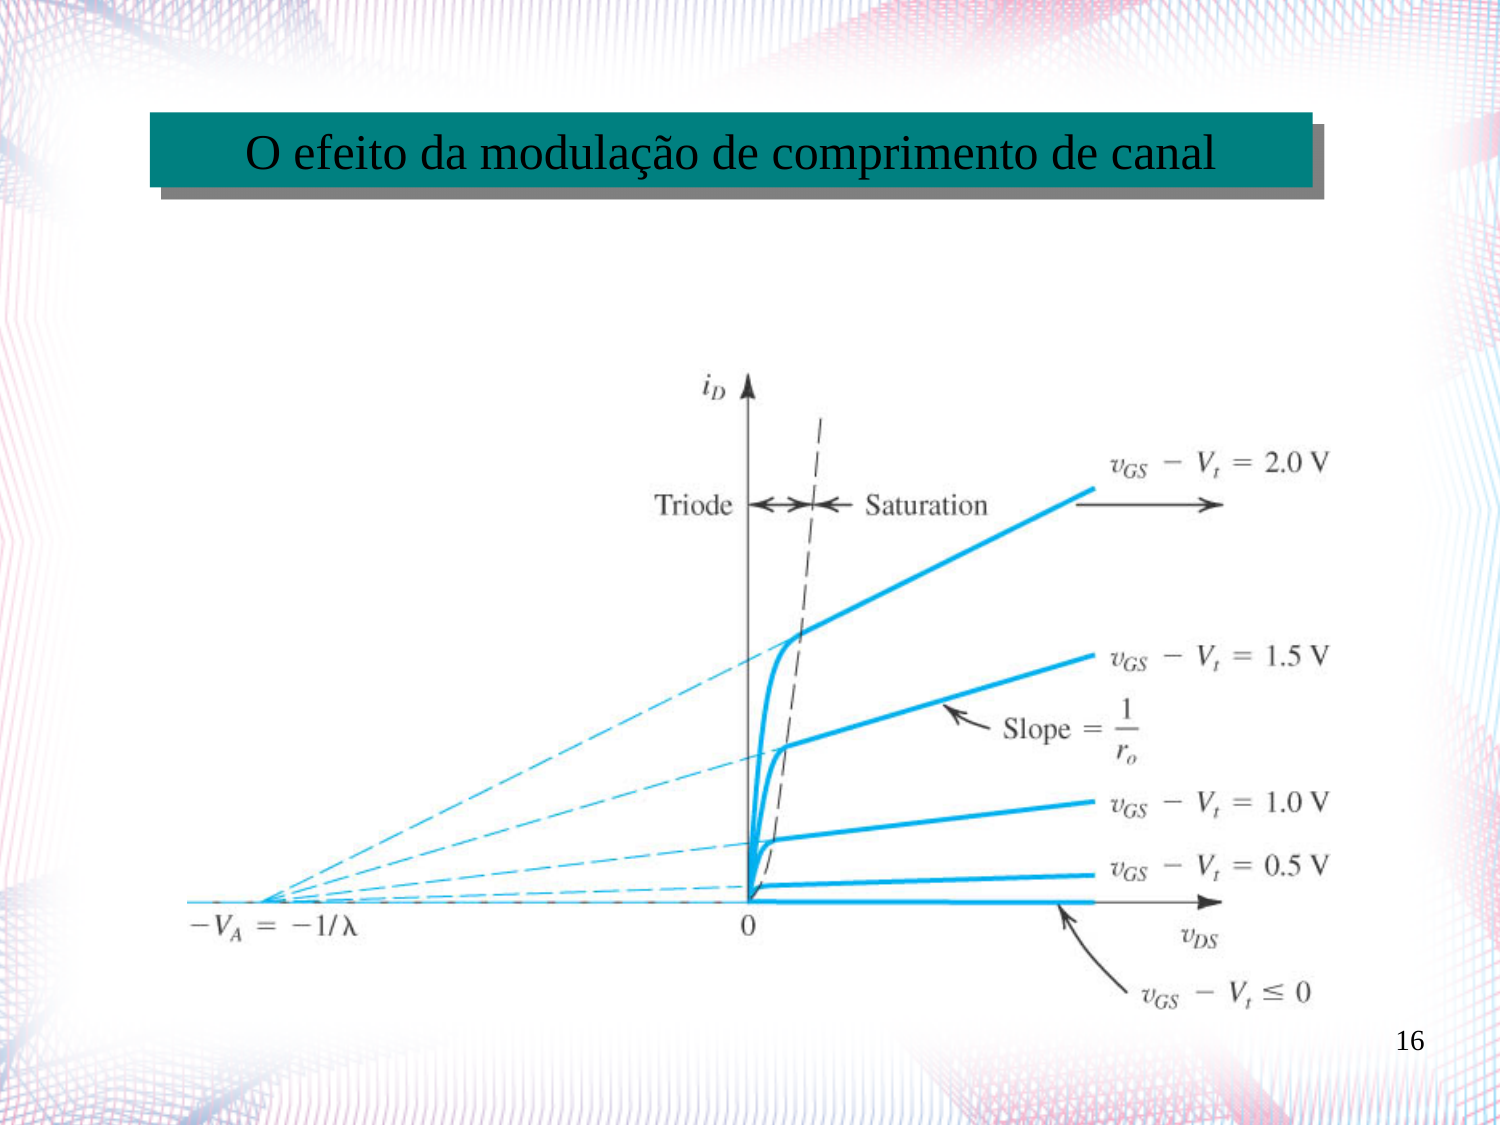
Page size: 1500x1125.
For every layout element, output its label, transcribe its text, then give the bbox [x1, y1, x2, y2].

text_box O efeito da modulação de comprimento de canal [149, 112, 1313, 188]
picture [0, 0, 1500, 1125]
